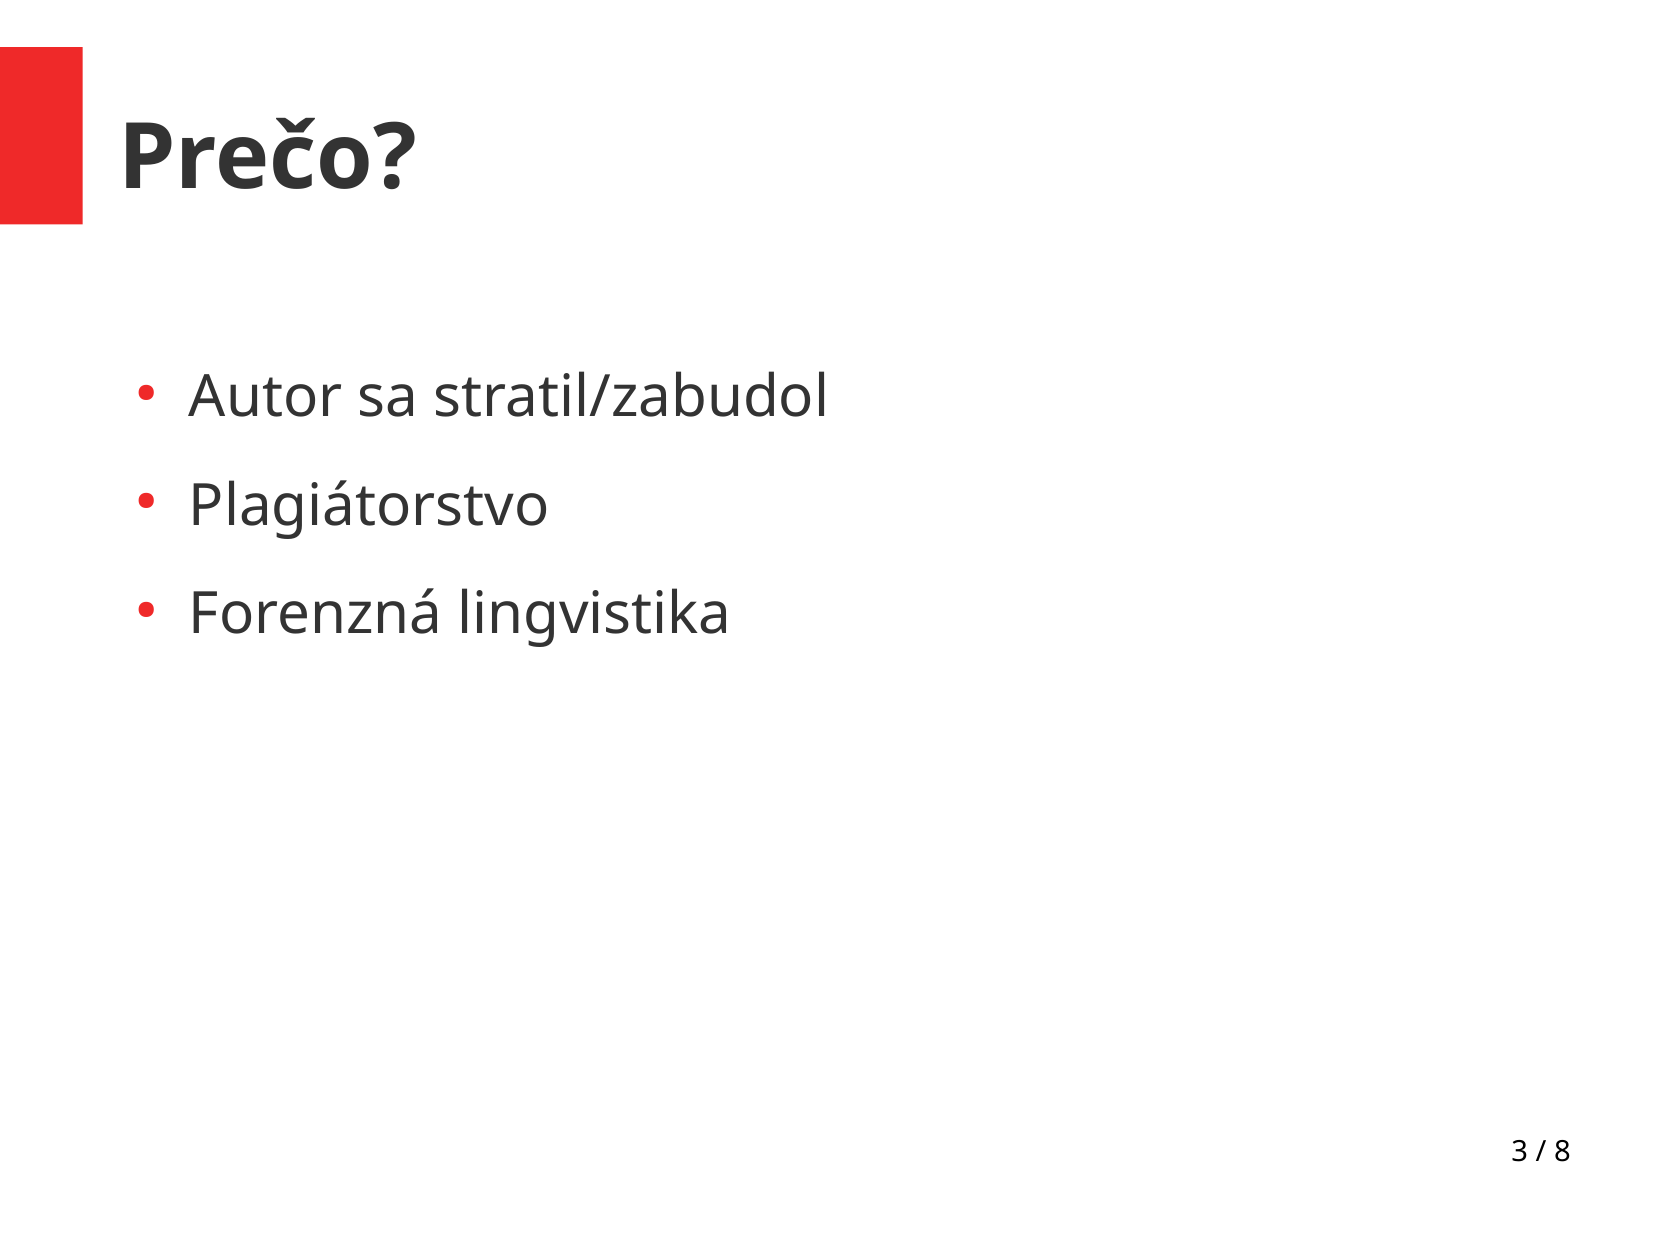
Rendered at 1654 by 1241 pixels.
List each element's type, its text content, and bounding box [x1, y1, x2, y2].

list Autor sa stratil/zabudol Plagiátorstvo Forenzná lingvistika [118, 354, 1536, 1074]
title Prečo? [118, 49, 1571, 257]
